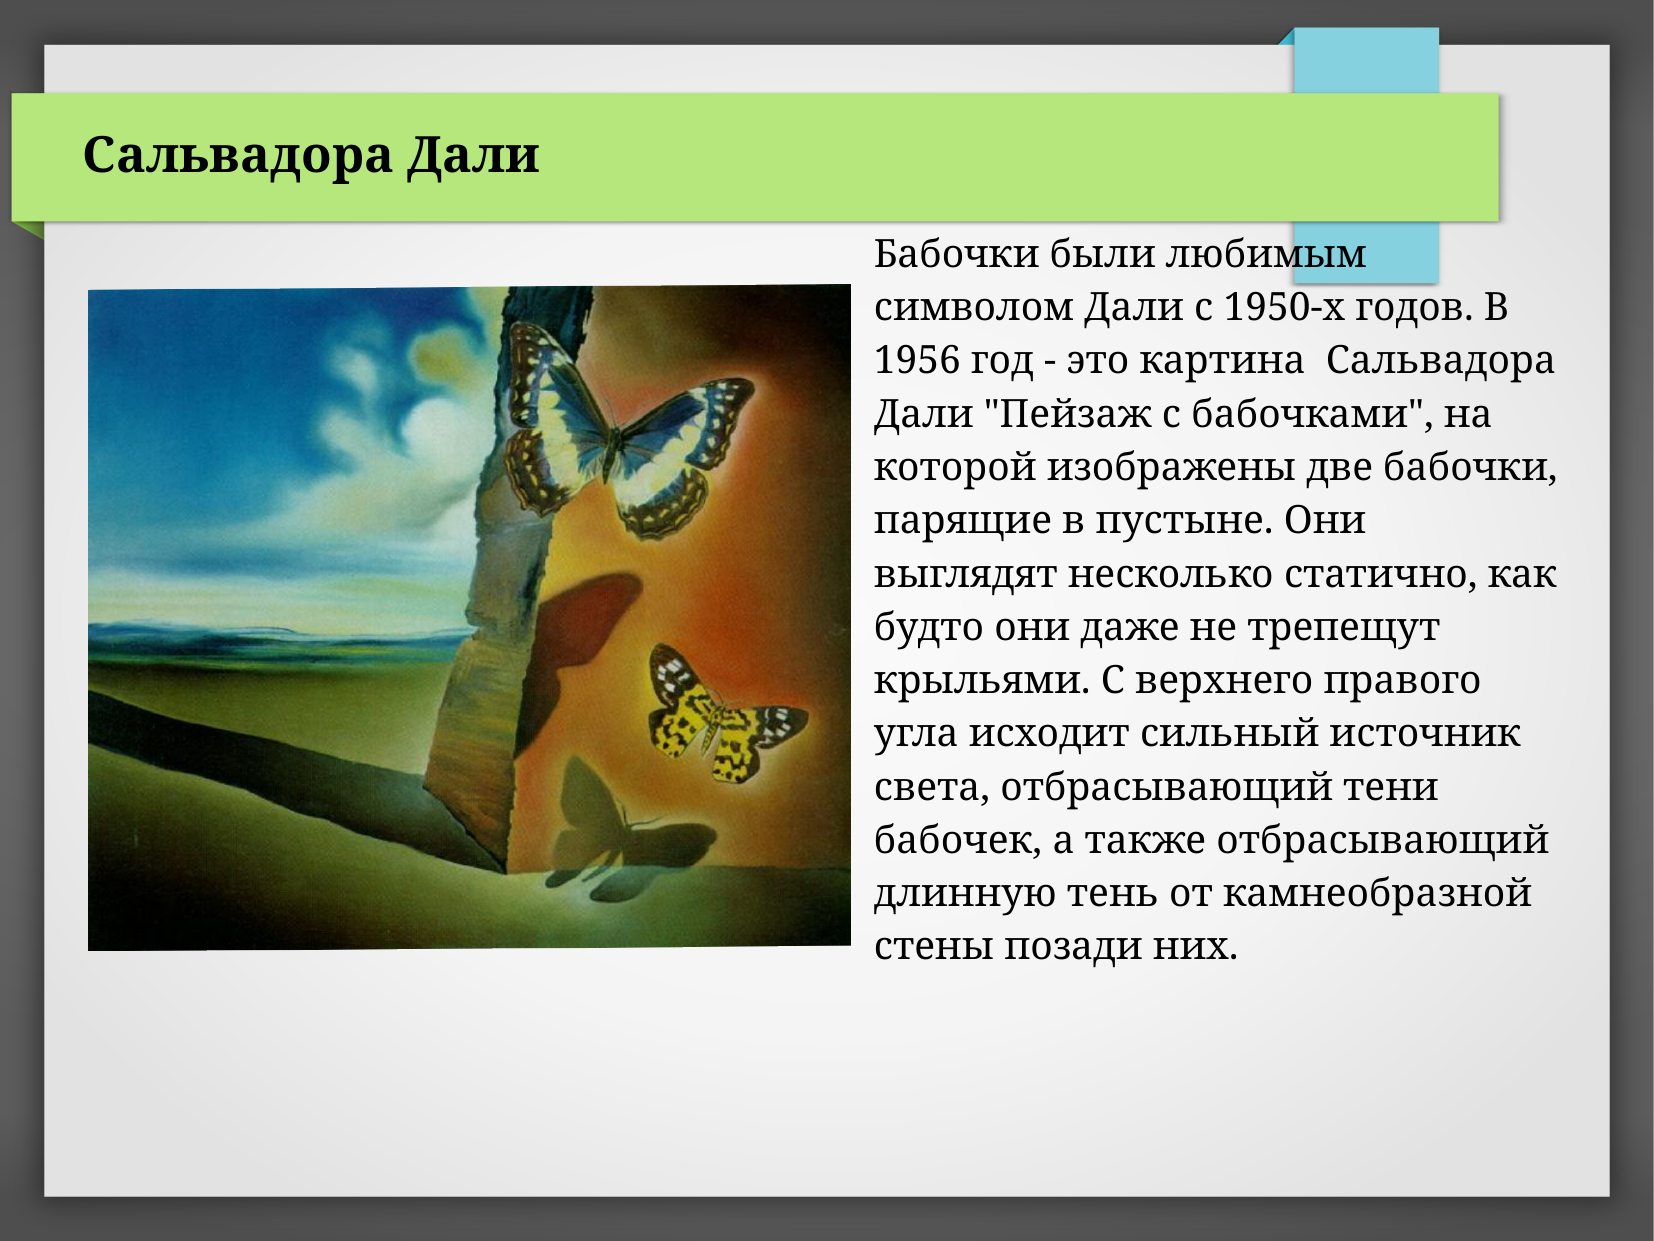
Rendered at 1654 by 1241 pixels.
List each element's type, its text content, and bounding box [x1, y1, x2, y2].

title Сальвадора Дали [82, 69, 1264, 238]
picture [0, 0, 1654, 1241]
list Бабочки были любимым символом Дали с 1950-х годов. В 1956 год - это картина Сальвадора Дали "Пейзаж с бабочками", на которой изображены две бабочки, парящие в пустыне. Они выглядят несколько статично, как будто они даже не трепещут крыльями. С верхнего правого угла исходит сильный источник света, отбрасывающий тени бабочек, а также отбрасывающий длинную тень от камнеобразной стены позади них. [874, 225, 1560, 1052]
